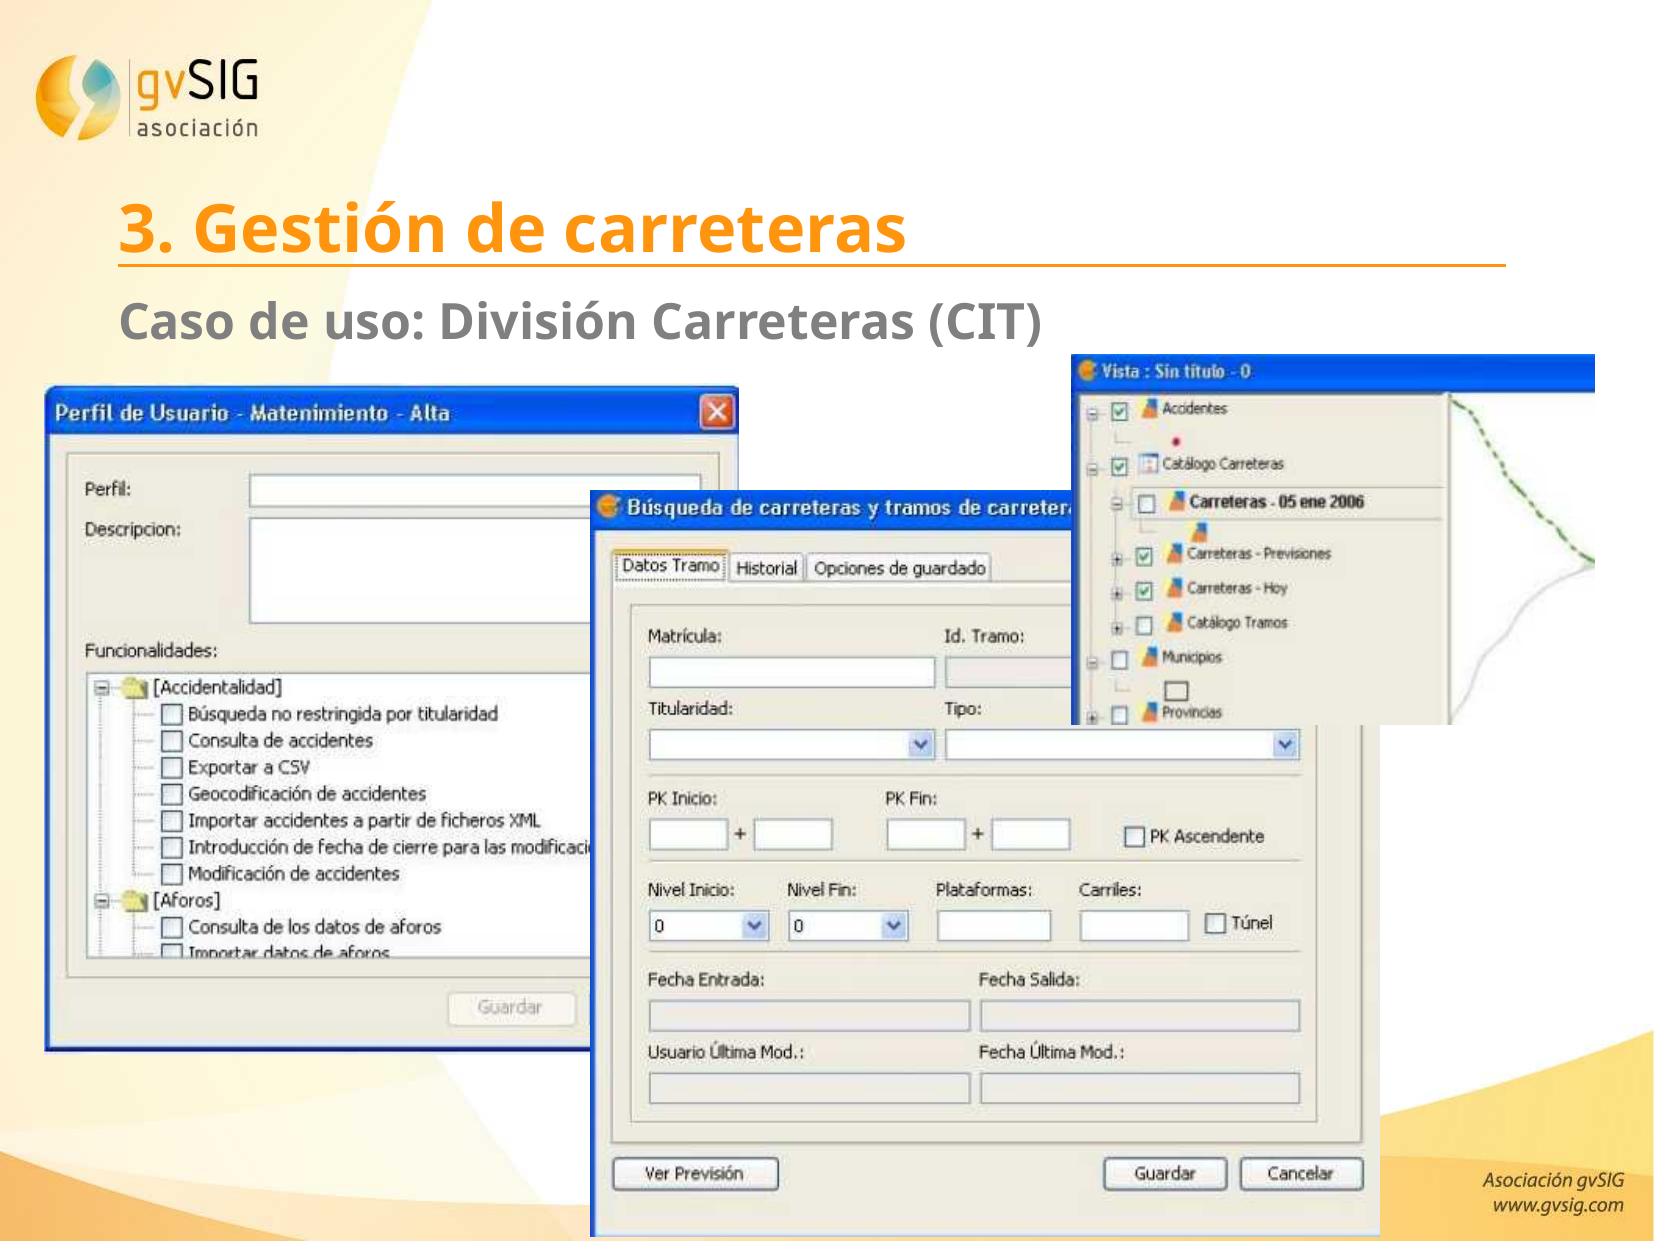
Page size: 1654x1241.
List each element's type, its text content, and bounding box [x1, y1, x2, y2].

title Caso de uso: División Carreteras (CIT) [118, 276, 1447, 365]
title 3. Gestión de carreteras [118, 177, 1607, 276]
picture [0, 0, 1654, 1241]
